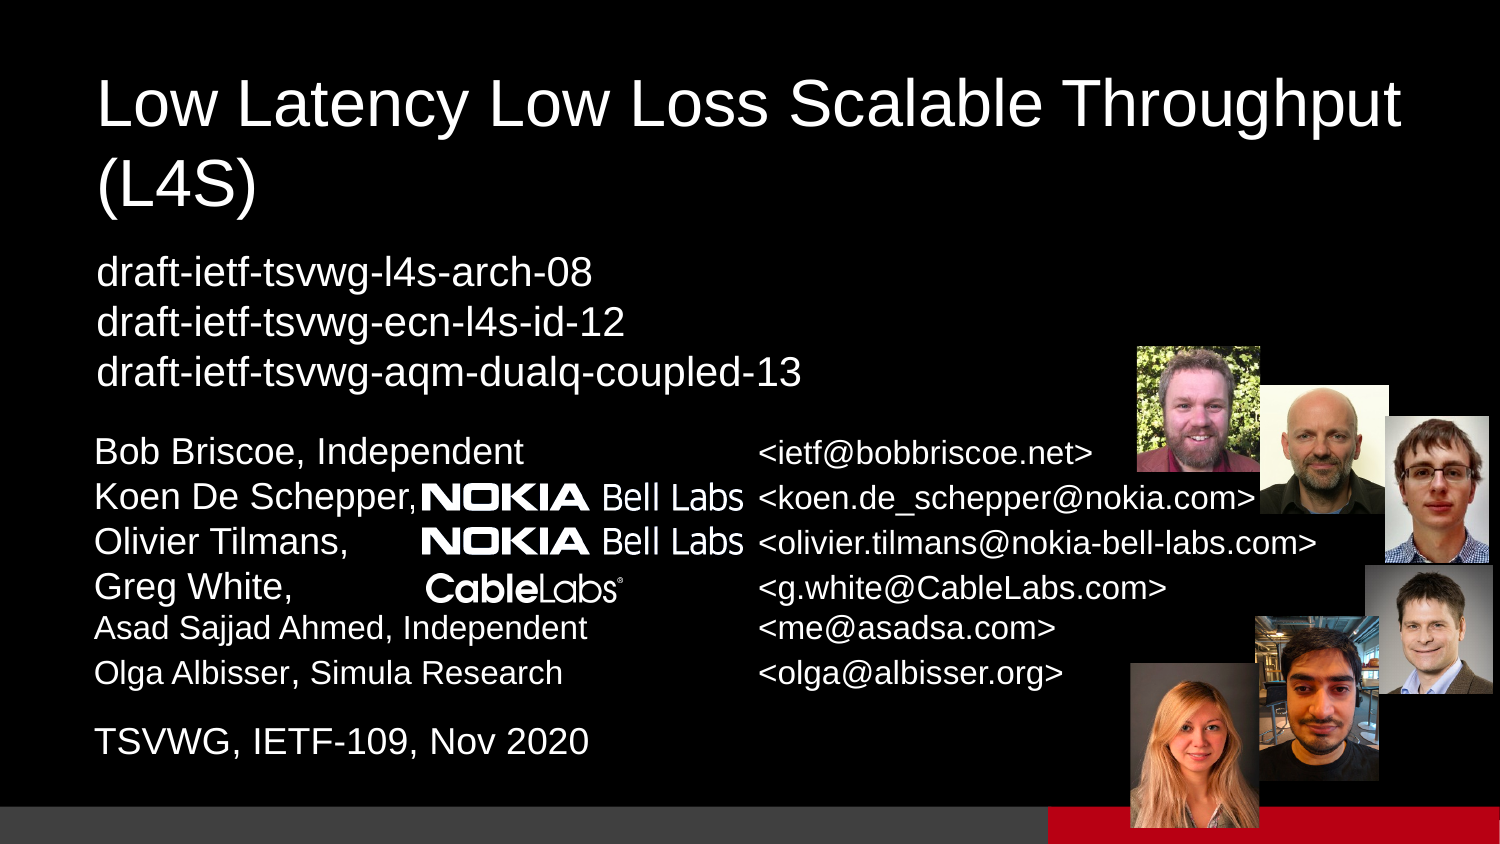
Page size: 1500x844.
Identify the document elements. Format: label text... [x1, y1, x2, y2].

picture [414, 475, 752, 565]
text_box Low Latency Low Loss Scalable Throughput (L4S) draft-ietf-tsvwg-l4s-arch-08 draft-ietf-tsvwg-ecn-l4s-id-12 draft-ietf-tsvwg-aqm-dualq-coupled-13 [81, 52, 1453, 233]
picture [1136, 346, 1489, 563]
text_box Bob Briscoe, Independent <ietf@bobbriscoe.net> Koen De Schepper, N okia Bell Labs <koen.de_schepper@nokia.com> Olivier Tilmans, N okia Bell Labs <olivier.tilmans@nokia-bell-labs.com> Greg White, CableLabs <g.white@CableLabs.com> Asad Sajjad Ahmed, Independent <me@asadsa.com> Olga Albisser, Simula Research <olga@albisser.org> TSVWG, IETF-109, Nov 2020 [78, 419, 1423, 608]
picture [426, 573, 623, 603]
picture [1130, 565, 1493, 828]
